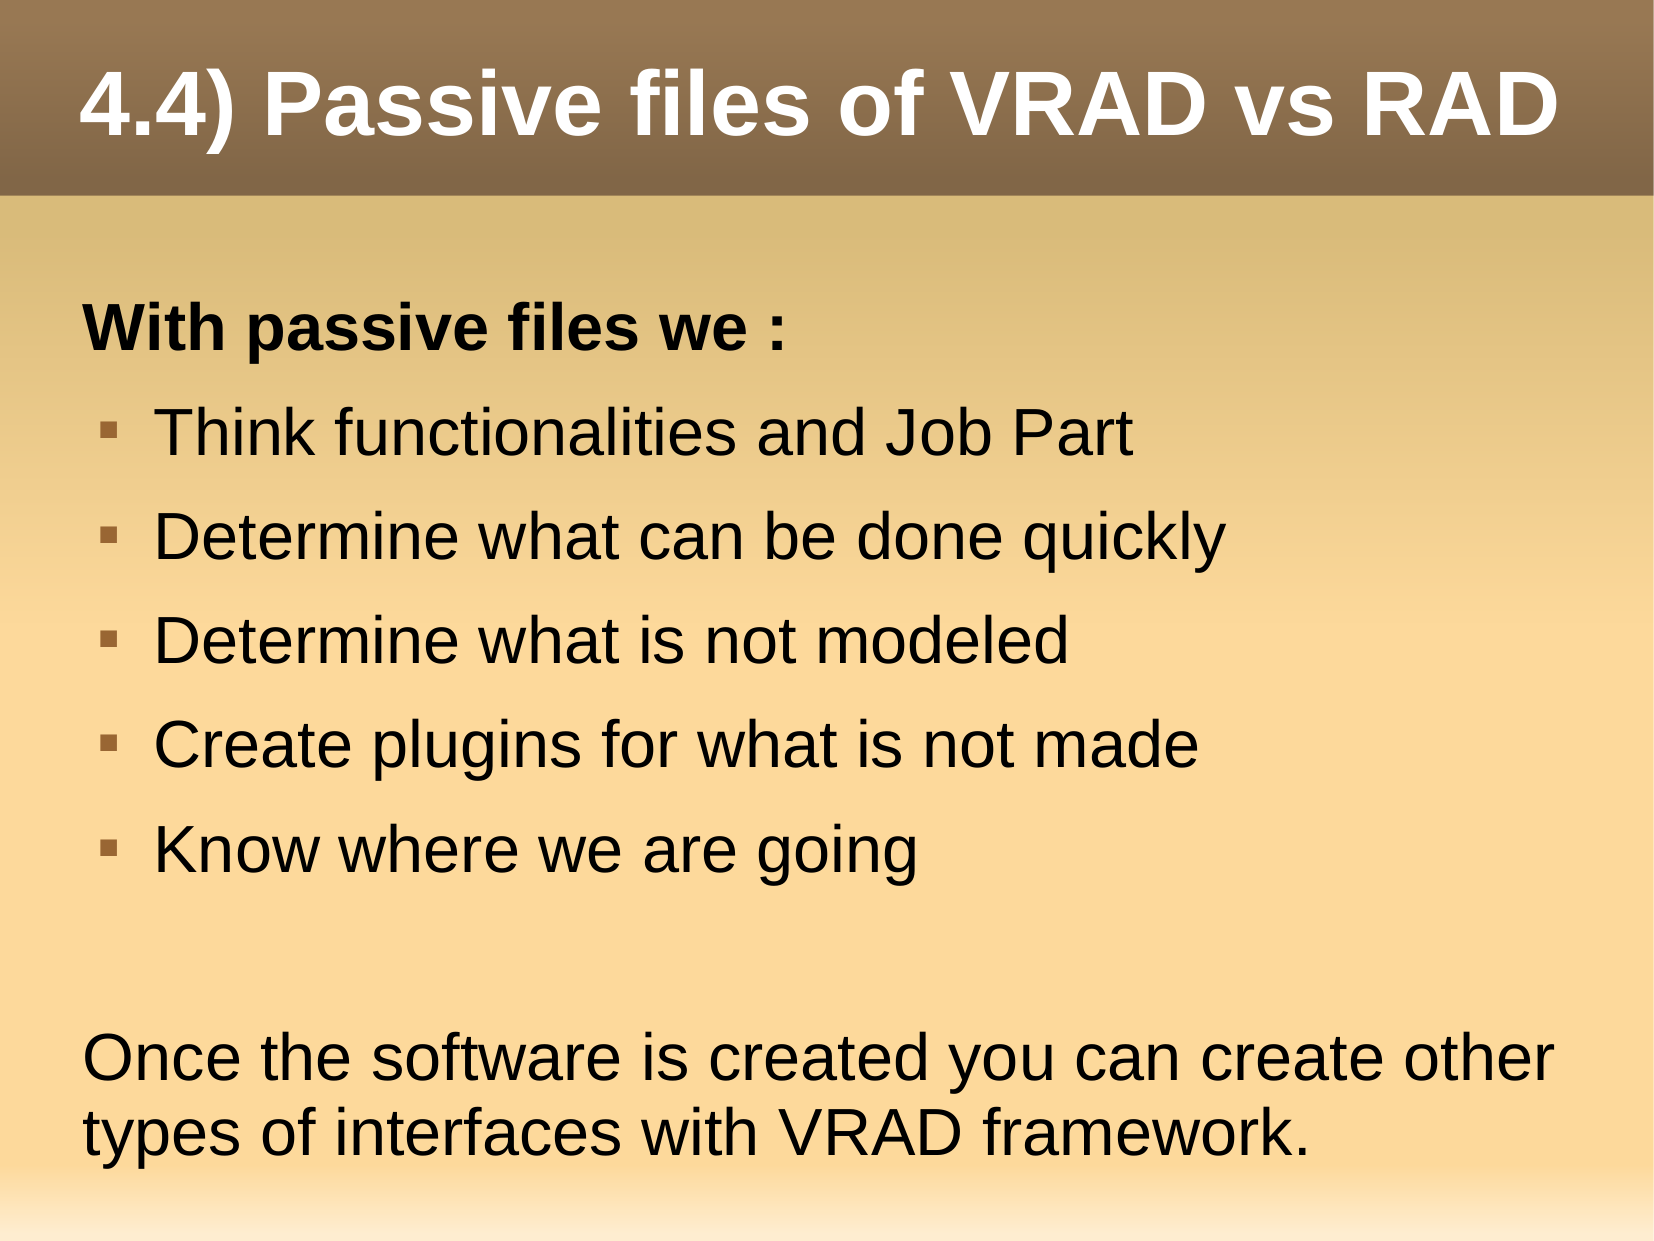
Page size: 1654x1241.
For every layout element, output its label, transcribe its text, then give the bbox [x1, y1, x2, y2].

picture [0, 0, 1654, 1241]
title 4.4) Passive files of VRAD vs RAD [76, 7, 1565, 200]
list With passive files we : Think functionalities and Job Part Determine what can be done quickly Determine what is not modeled Create plugins for what is not made Know where we are going Once the software is created you can create other types of interfaces with VRAD framework. [82, 290, 1571, 1170]
